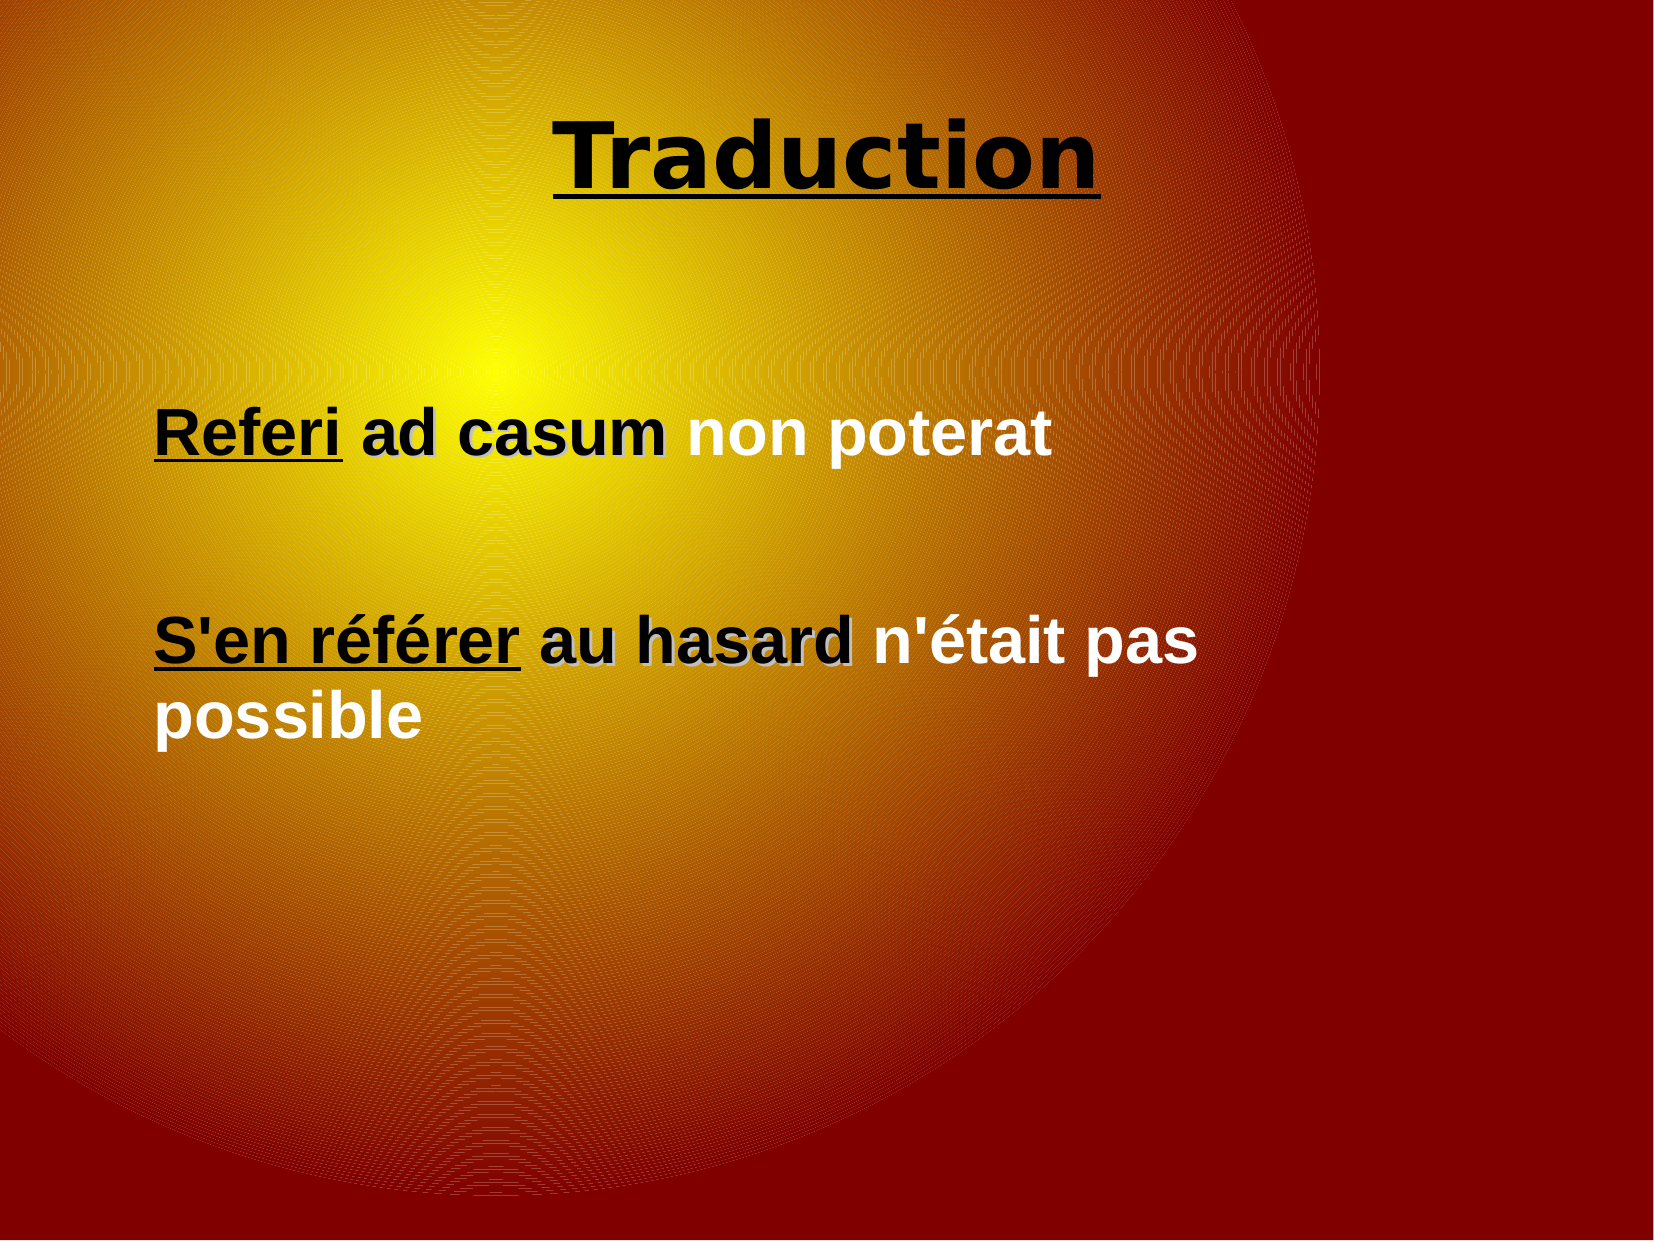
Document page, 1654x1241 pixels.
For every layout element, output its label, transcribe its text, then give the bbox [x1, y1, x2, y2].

title Traduction [82, 52, 1571, 260]
list Referi ad casum non poterat S'en référer au hasard n'était pas possible [82, 290, 1205, 780]
